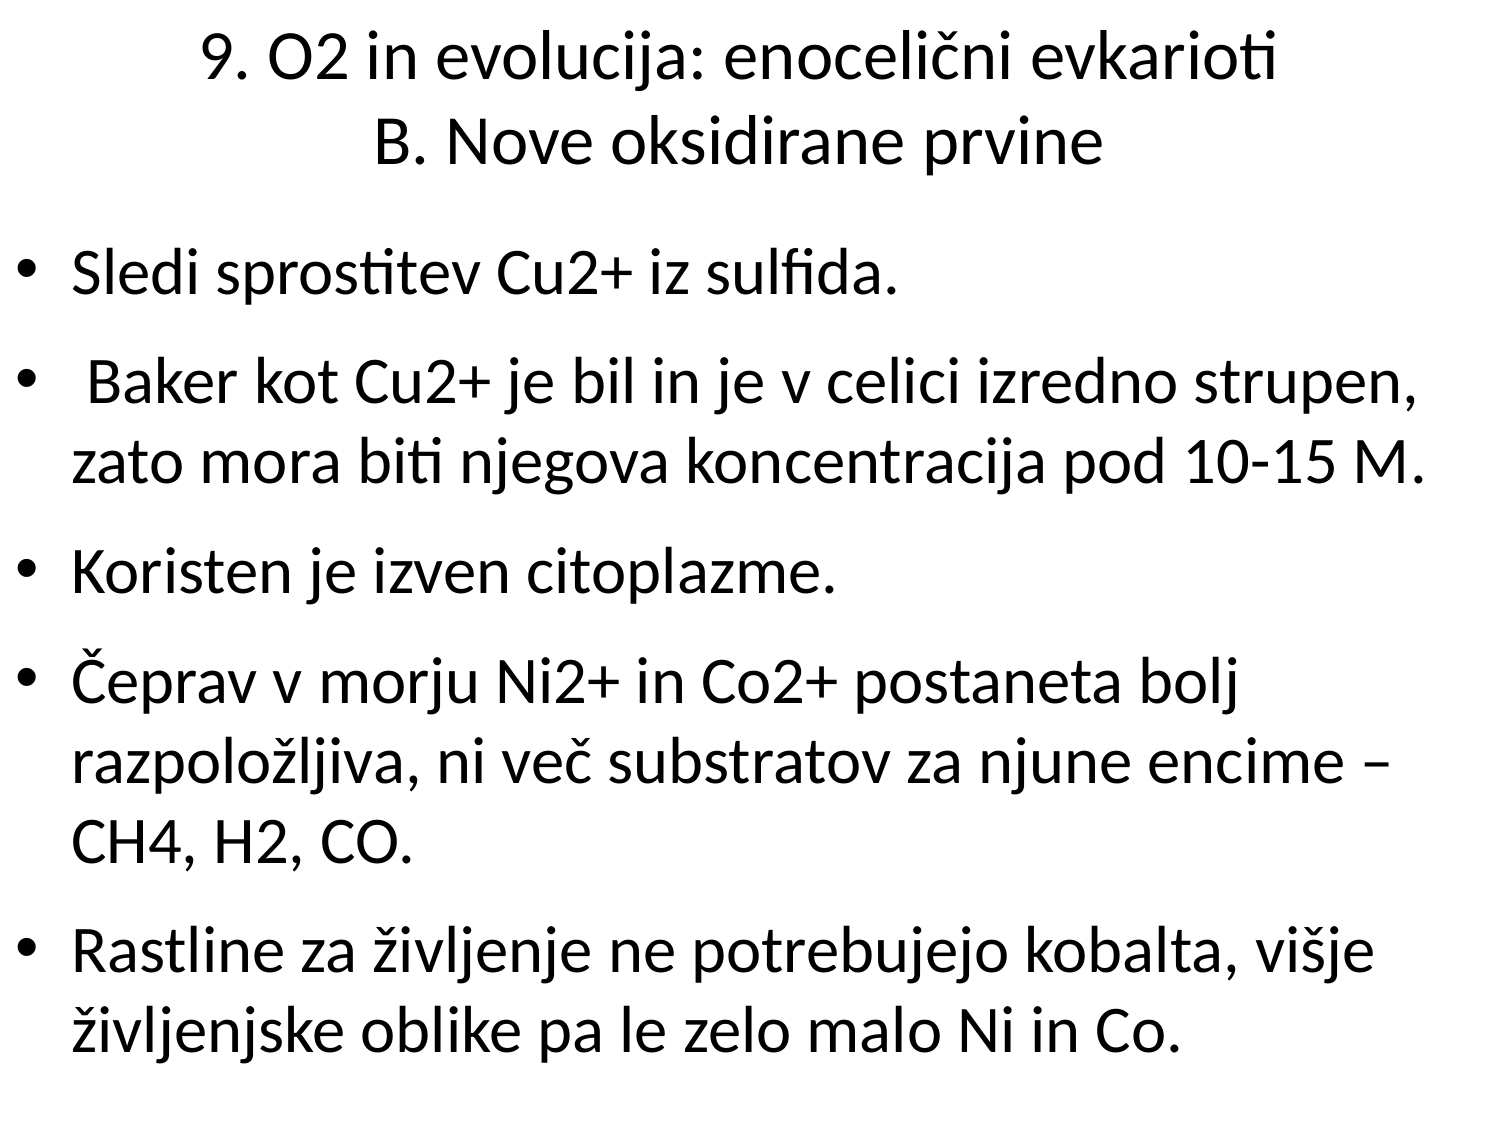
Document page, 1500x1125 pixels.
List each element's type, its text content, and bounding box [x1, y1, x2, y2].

list Sledi sprostitev Cu2+ iz sulfida. Baker kot Cu2+ je bil in je v celici izredno strupen, zato mora biti njegova koncentracija pod 10-15 M. Koristen je izven citoplazme. Čeprav v morju Ni2+ in Co2+ postaneta bolj razpoložljiva, ni več substratov za njune encime – CH4, H2, CO. Rastline za življenje ne potrebujejo kobalta, višje življenjske oblike pa le zelo malo Ni in Co. [0, 219, 1500, 1125]
title 9. O2 in evolucija: enocelični evkarioti B. Nove oksidirane prvine [64, 0, 1415, 188]
